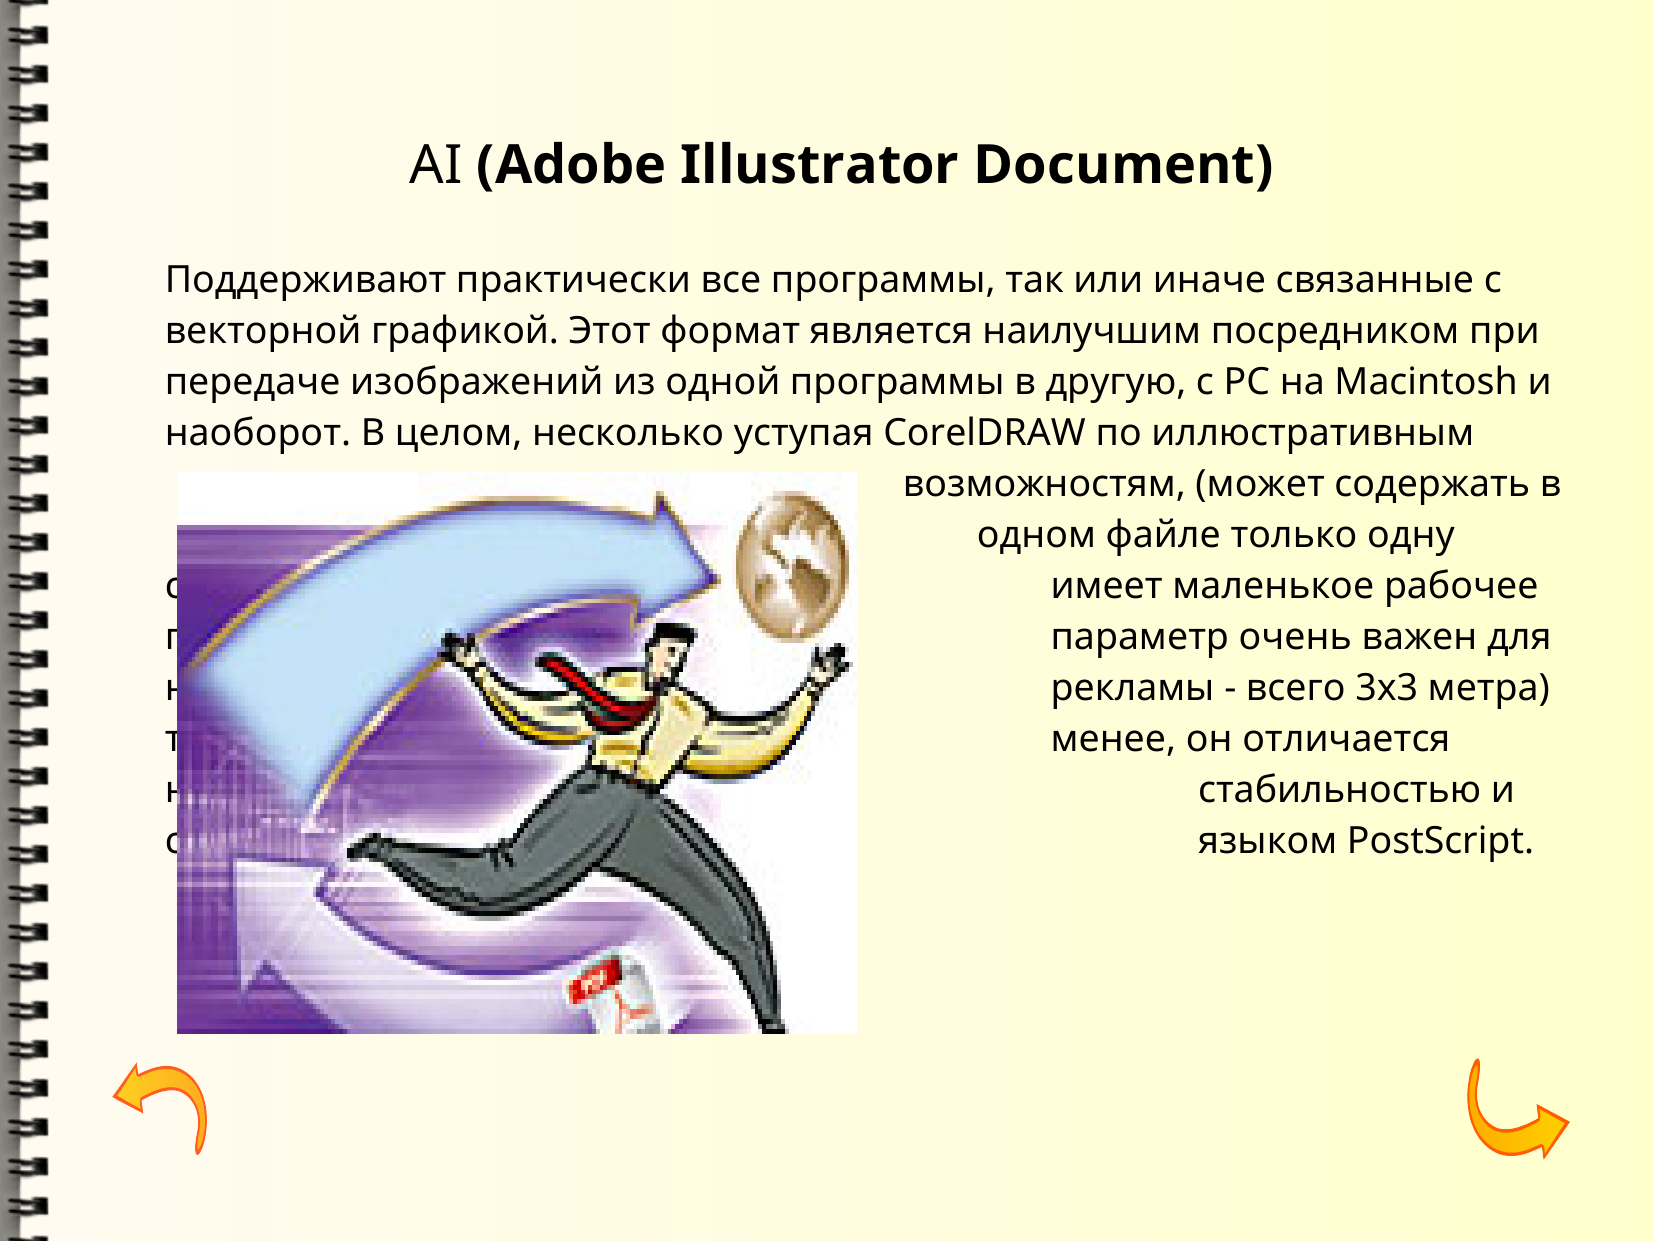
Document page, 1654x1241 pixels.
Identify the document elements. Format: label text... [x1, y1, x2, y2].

title AI (Adobe Illustrator Document) [123, 59, 1536, 252]
picture [0, 0, 1654, 1241]
list Поддерживают практически все программы, так или иначе связанные с векторной графикой. Этот формат является наилучшим посредником при передаче изображений из одной программы в другую, с РС на Macintosh и наоборот. В целом, несколько уступая CorelDRAW по иллюстративным возможностям, (может содержать в одном файле только одну страницу, имеет маленькое рабочее поле - этот параметр очень важен для наружной рекламы - всего 3х3 метра) тем не менее, он отличается наибольшей стабильностью и совместимостью с языком PostScript. [93, 252, 1625, 1152]
picture [177, 472, 857, 1034]
picture [1467, 1058, 1570, 1160]
picture [112, 1062, 207, 1156]
